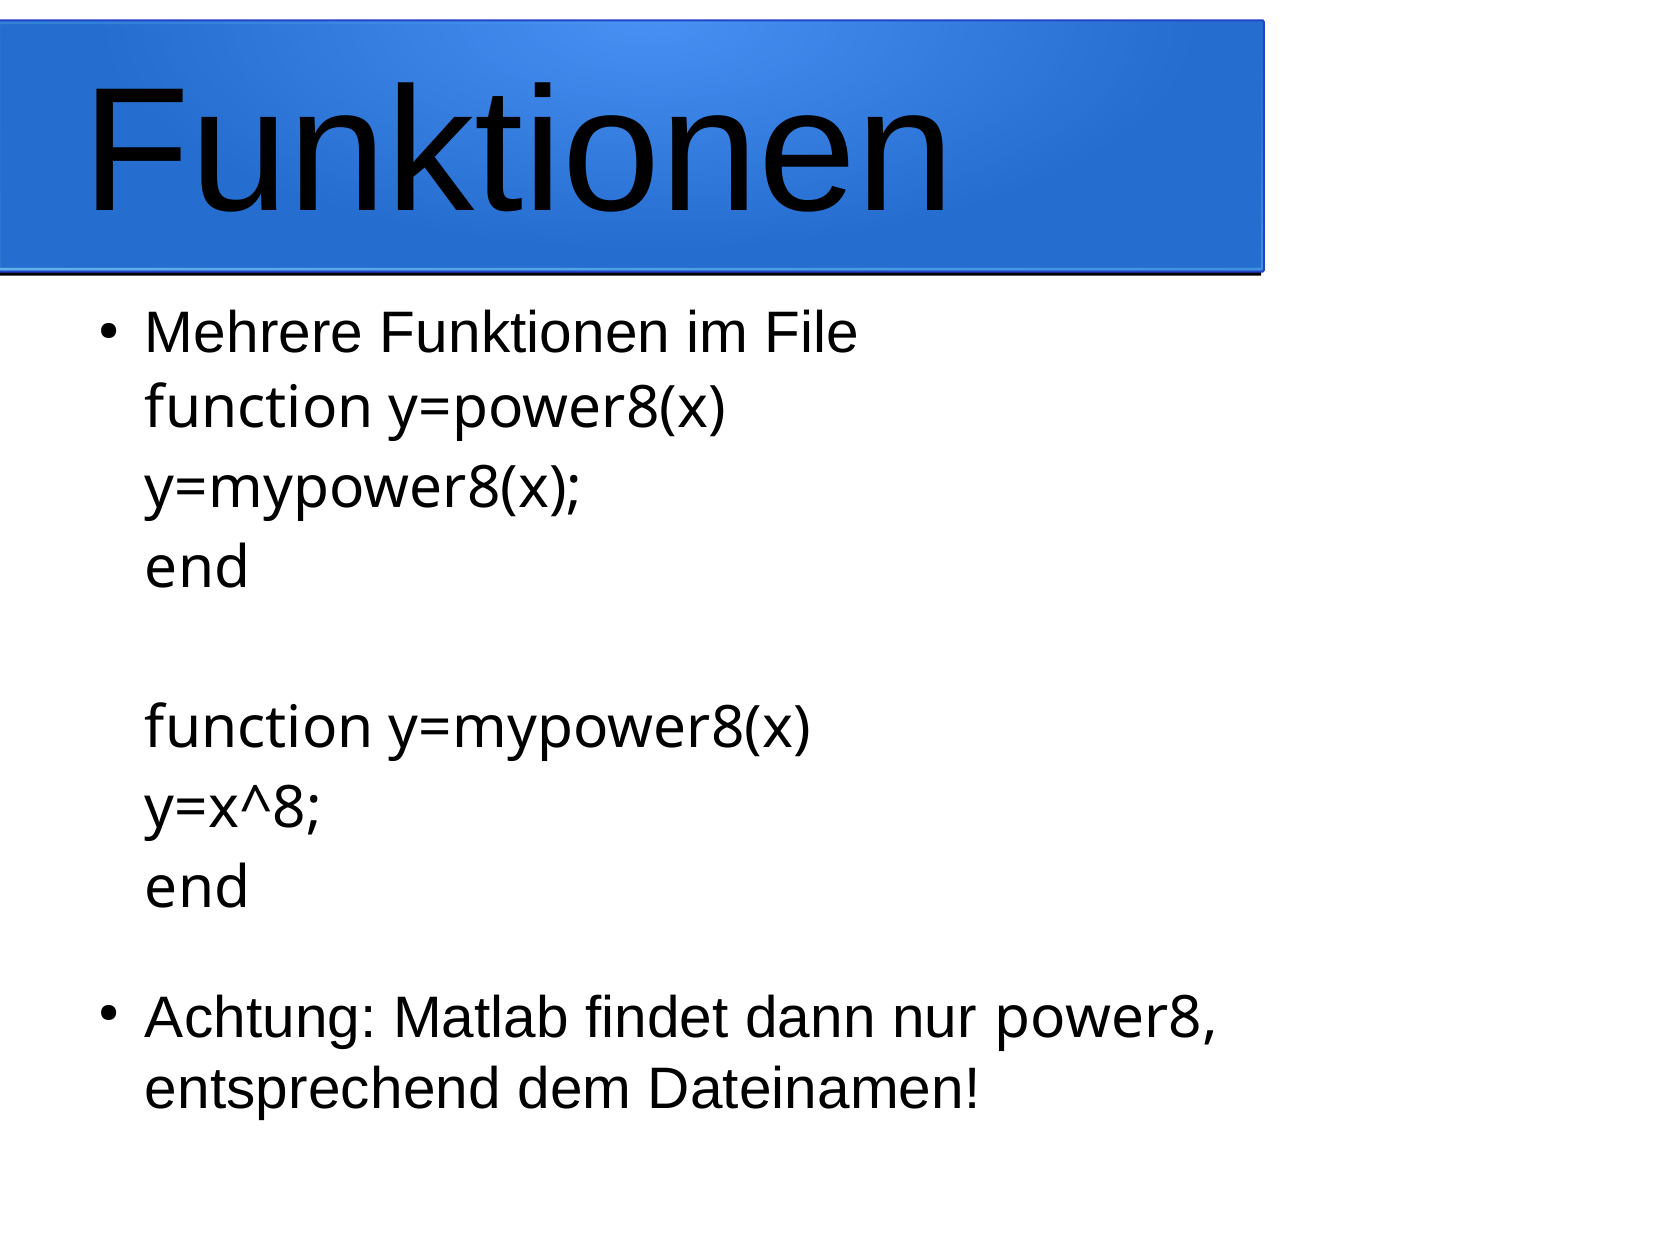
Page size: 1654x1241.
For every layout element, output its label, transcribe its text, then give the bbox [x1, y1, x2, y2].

list Mehrere Funktionen im File function y=power8(x) y=mypower8(x); end function y=mypower8(x) y=x^8; end Achtung: Matlab findet dann nur power8, entsprechend dem Dateinamen! [82, 299, 1571, 1126]
title Funktionen [82, 47, 1235, 252]
